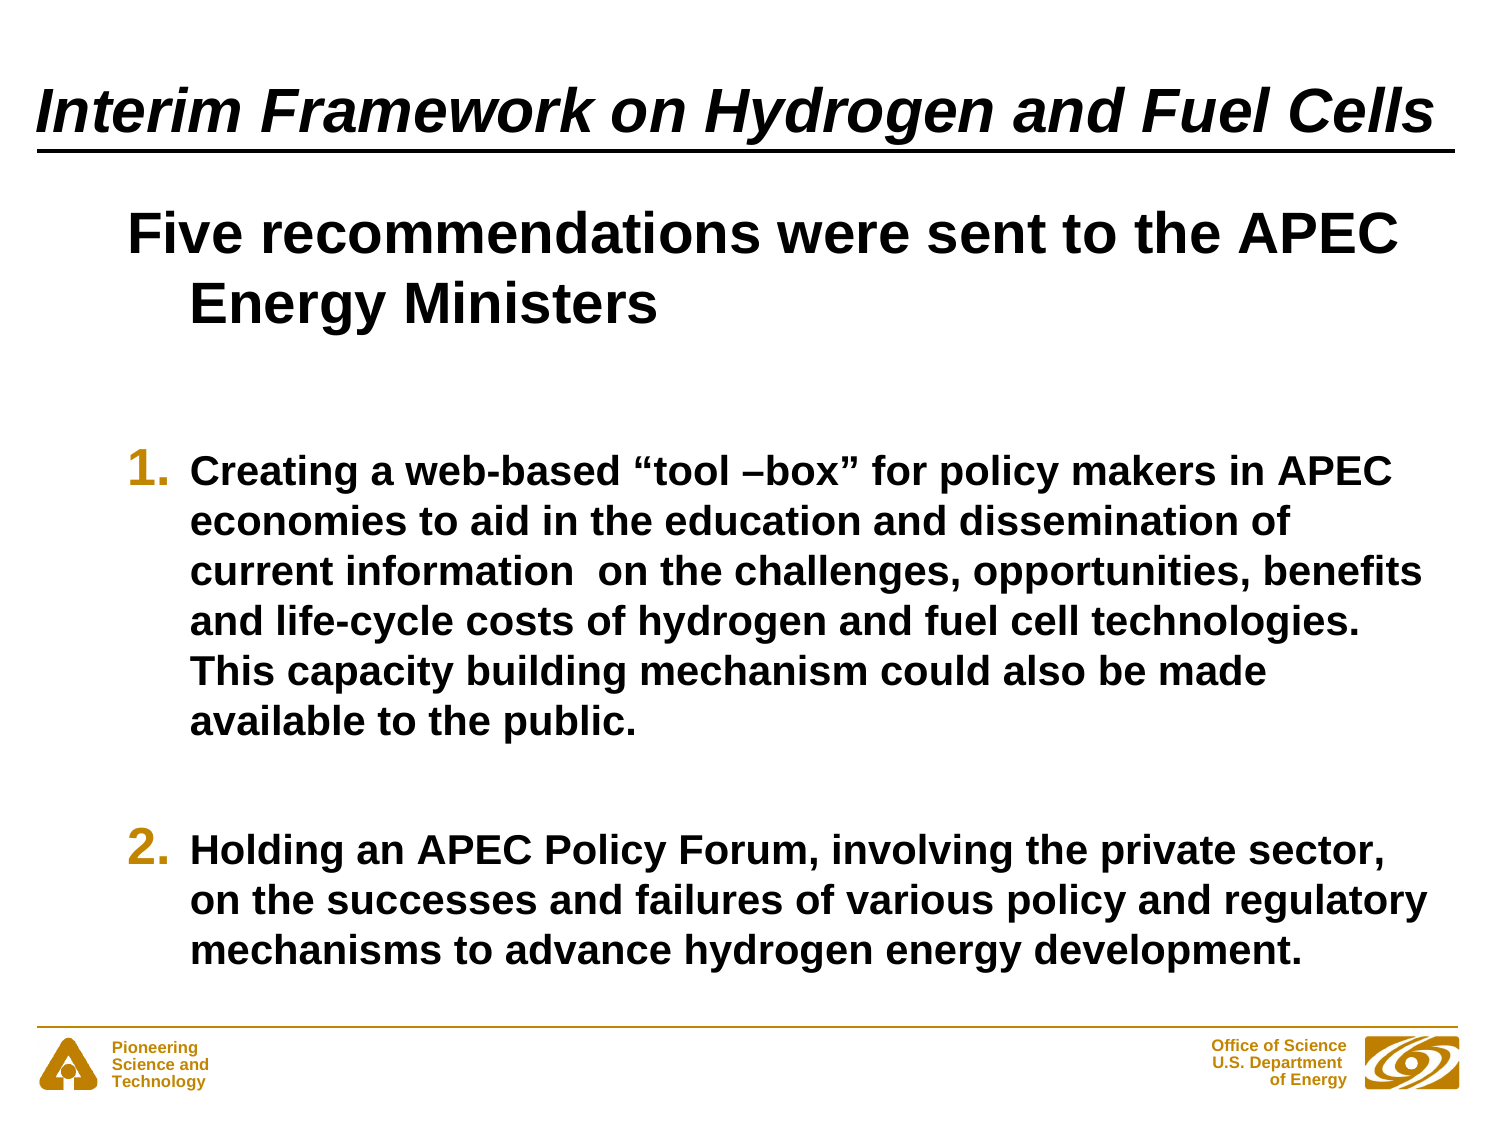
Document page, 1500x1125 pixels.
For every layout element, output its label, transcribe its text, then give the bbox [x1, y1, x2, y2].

list Five recommendations were sent to the APEC Energy Ministers Creating a web-based “tool –box” for policy makers in APEC economies to aid in the education and dissemination of current information on the challenges, opportunities, benefits and life-cycle costs of hydrogen and fuel cell technologies. This capacity building mechanism could also be made available to the public. Holding an APEC Policy Forum, involving the private sector, on the successes and failures of various policy and regulatory mechanisms to advance hydrogen energy development. [112, 187, 1457, 1023]
picture [1362, 1032, 1463, 1093]
title Interim Framework on Hydrogen and Fuel Cells [21, 78, 1459, 154]
picture [35, 1034, 101, 1094]
